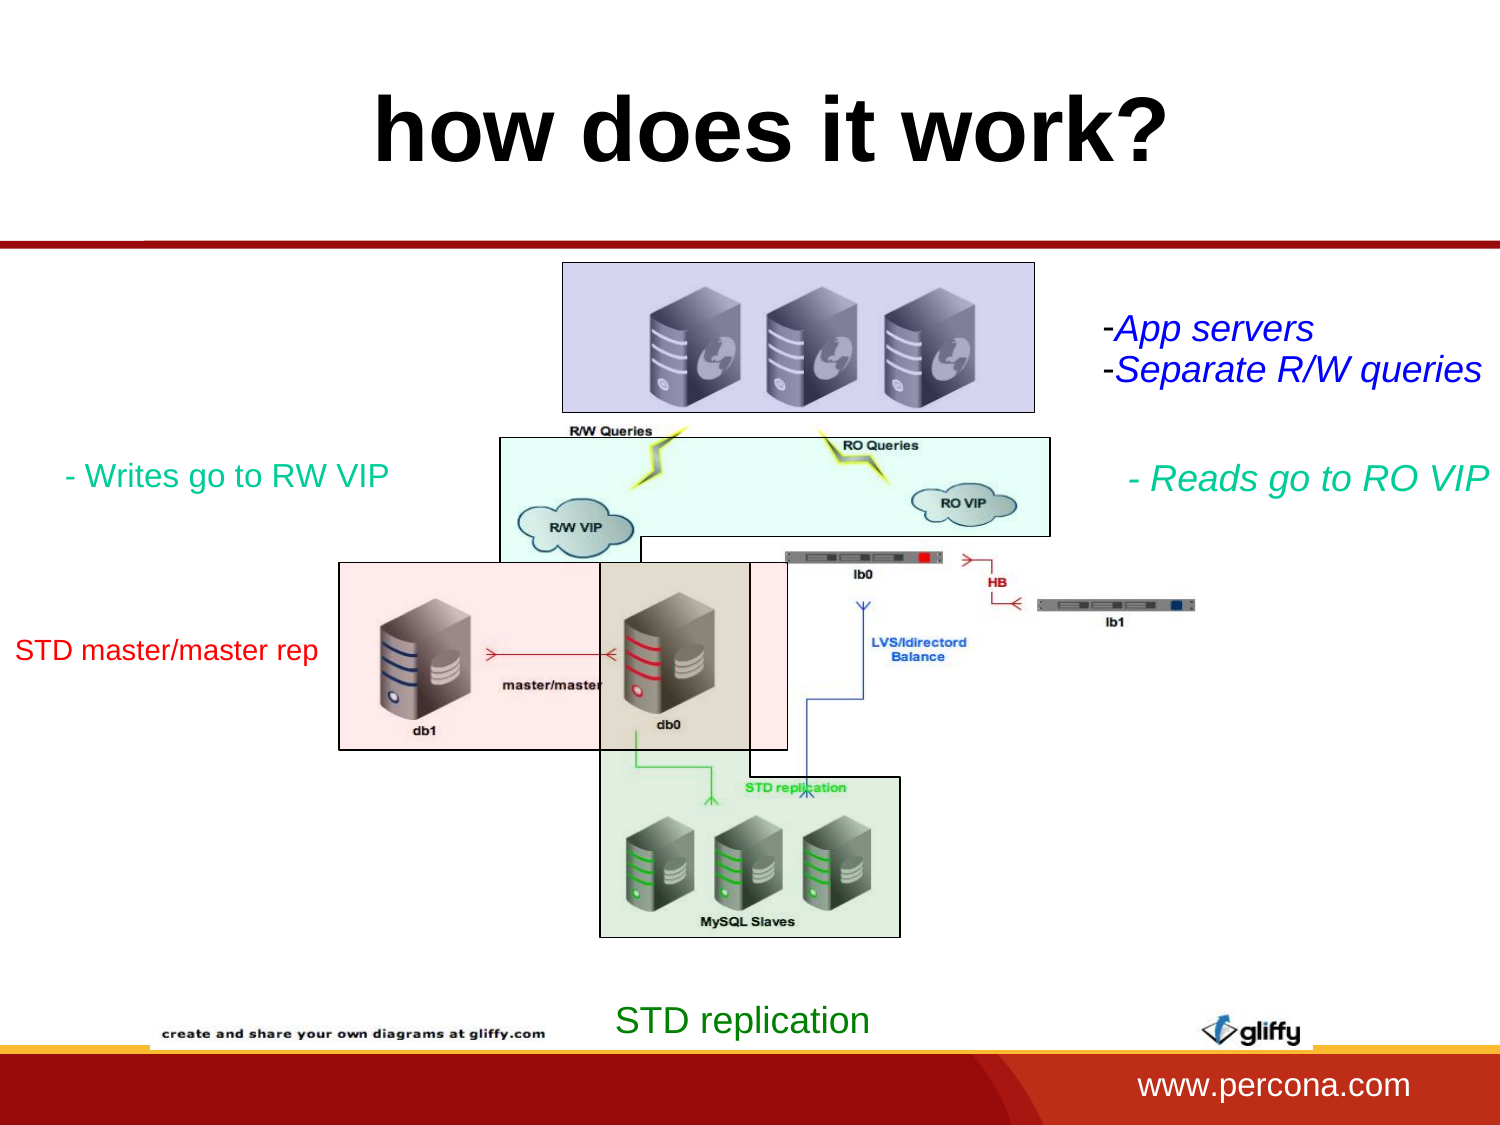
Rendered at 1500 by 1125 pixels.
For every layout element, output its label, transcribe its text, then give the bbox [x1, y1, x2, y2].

title how does it work? [41, 6, 1471, 243]
text_box STD replication [599, 992, 988, 1051]
text_box [150, 262, 1313, 1088]
text_box - Reads go to RO VIP [1112, 449, 1500, 508]
text_box App servers Separate R/W queries [1087, 299, 1500, 400]
text_box - Writes go to RW VIP [49, 449, 451, 503]
text_box STD master/master rep [0, 627, 338, 676]
